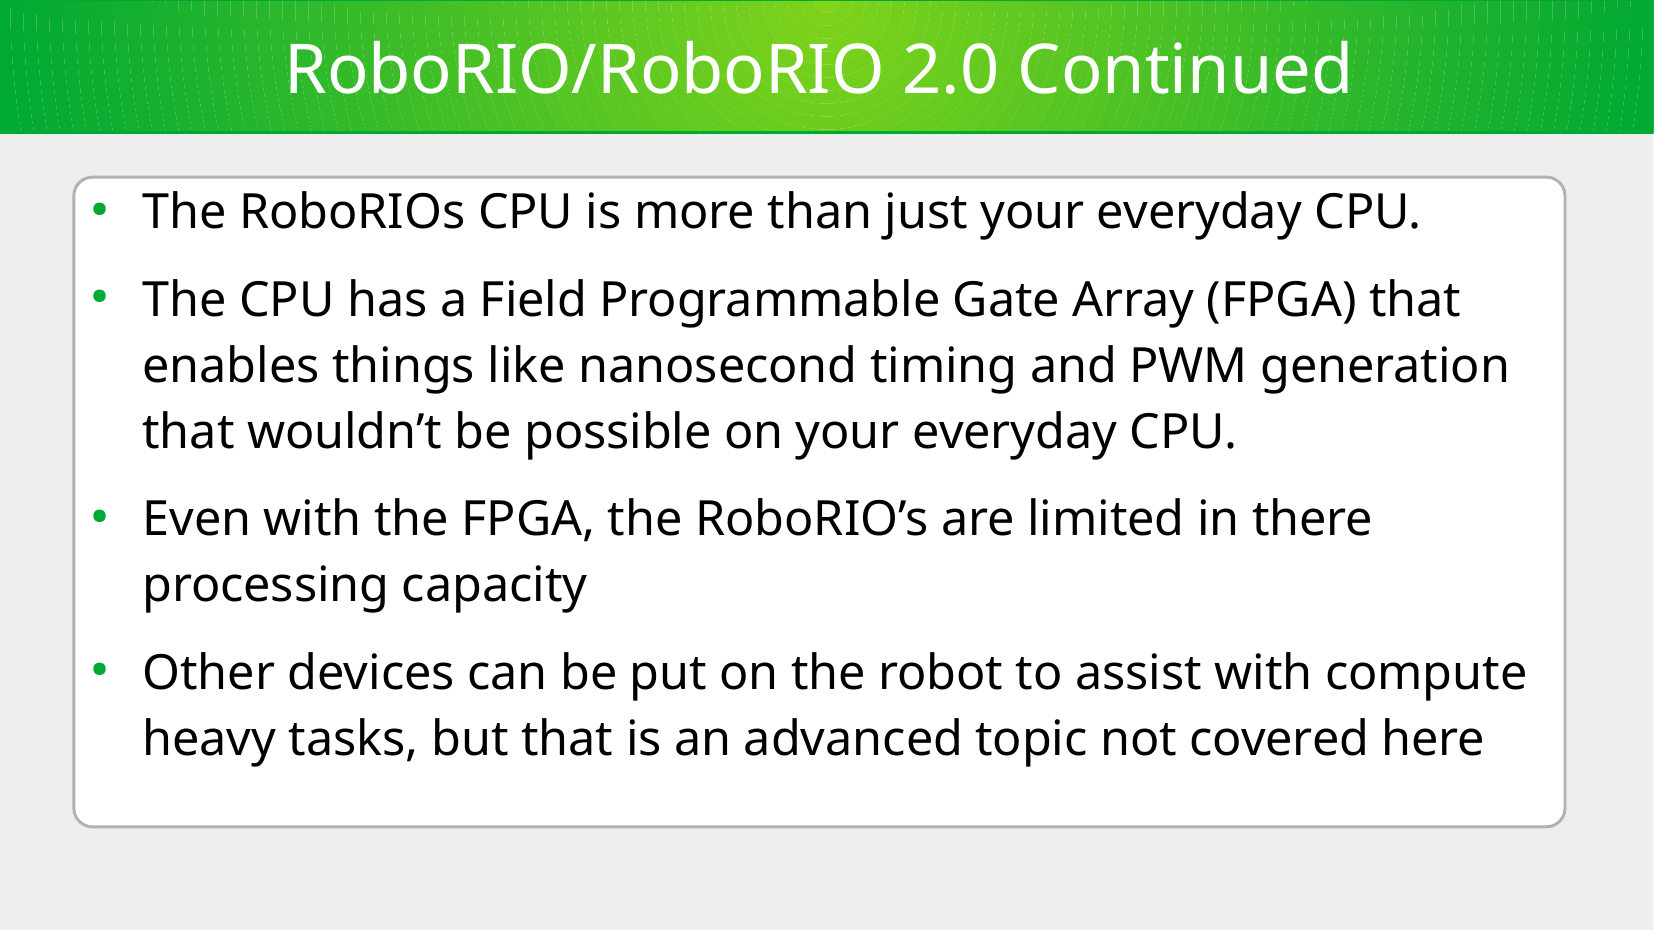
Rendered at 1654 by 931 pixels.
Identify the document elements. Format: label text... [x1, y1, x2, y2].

list The RoboRIOs CPU is more than just your everyday CPU. The CPU has a Field Programmable Gate Array (FPGA) that enables things like nanosecond timing and PWM generation that wouldn’t be possible on your everyday CPU. Even with the FPGA, the RoboRIO’s are limited in there processing capacity Other devices can be put on the robot to assist with compute heavy tasks, but that is an advanced topic not covered here [73, 177, 1565, 827]
title RoboRIO/RoboRIO 2.0 Continued [73, 14, 1565, 119]
